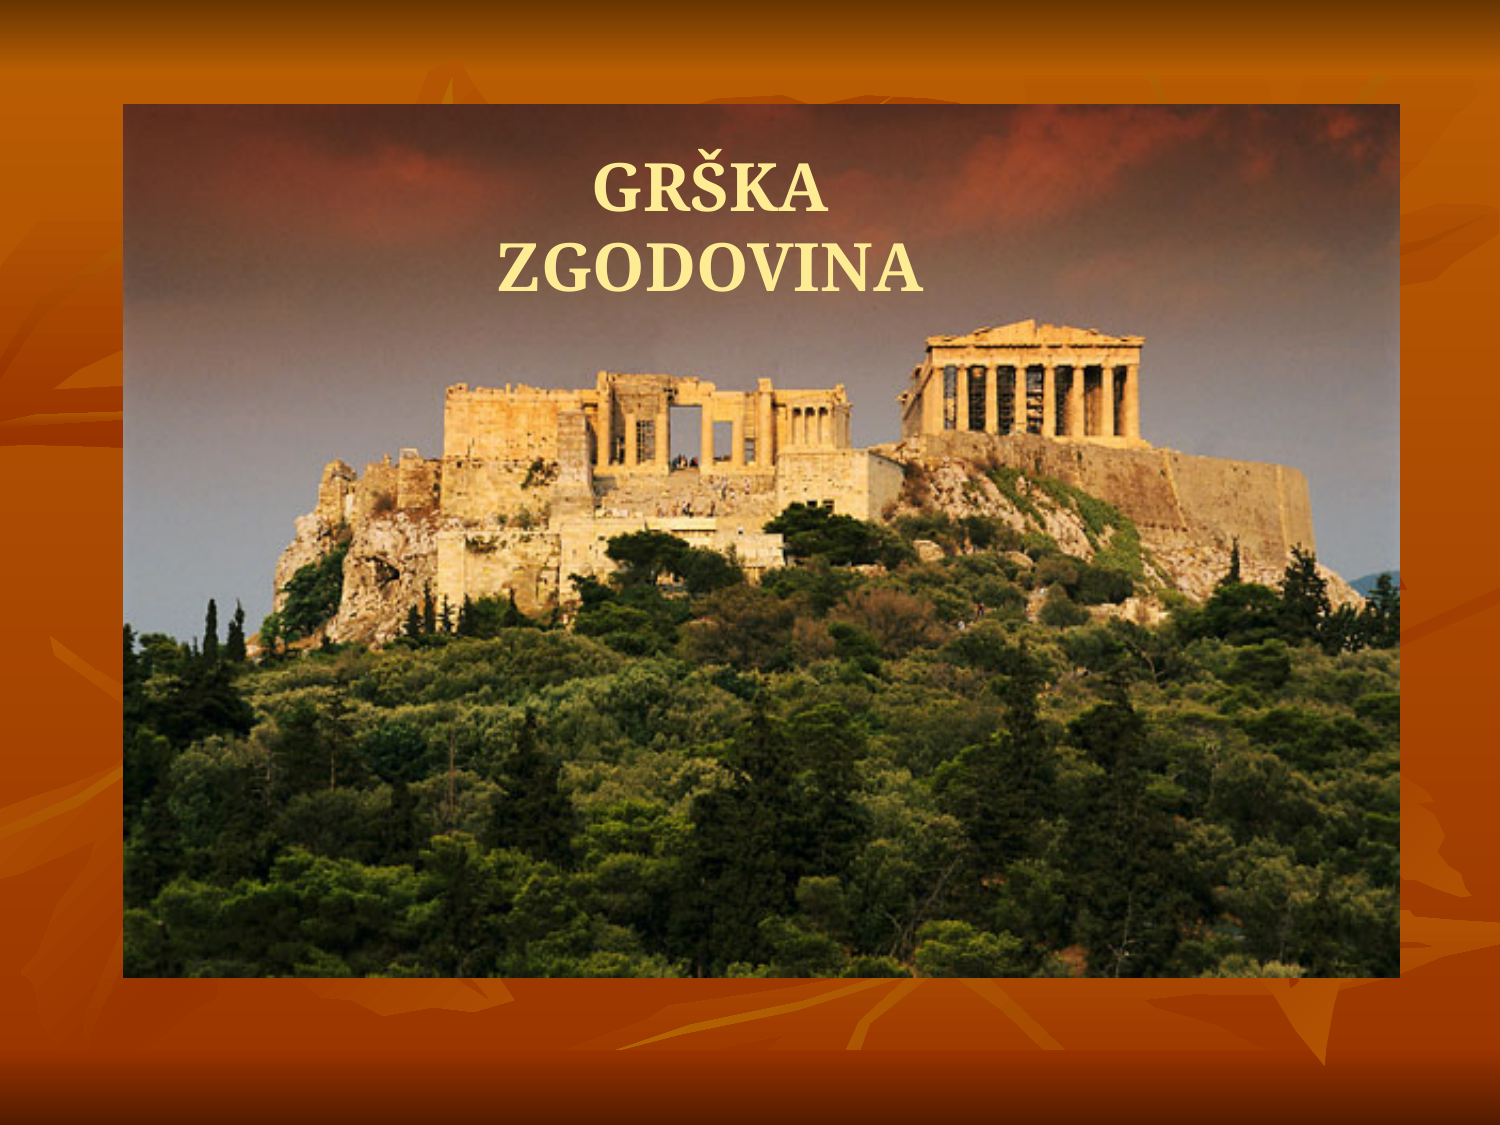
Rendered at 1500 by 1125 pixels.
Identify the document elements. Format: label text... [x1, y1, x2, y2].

picture [123, 104, 1400, 978]
text_box GRŠKA ZGODOVINA [466, 137, 955, 312]
